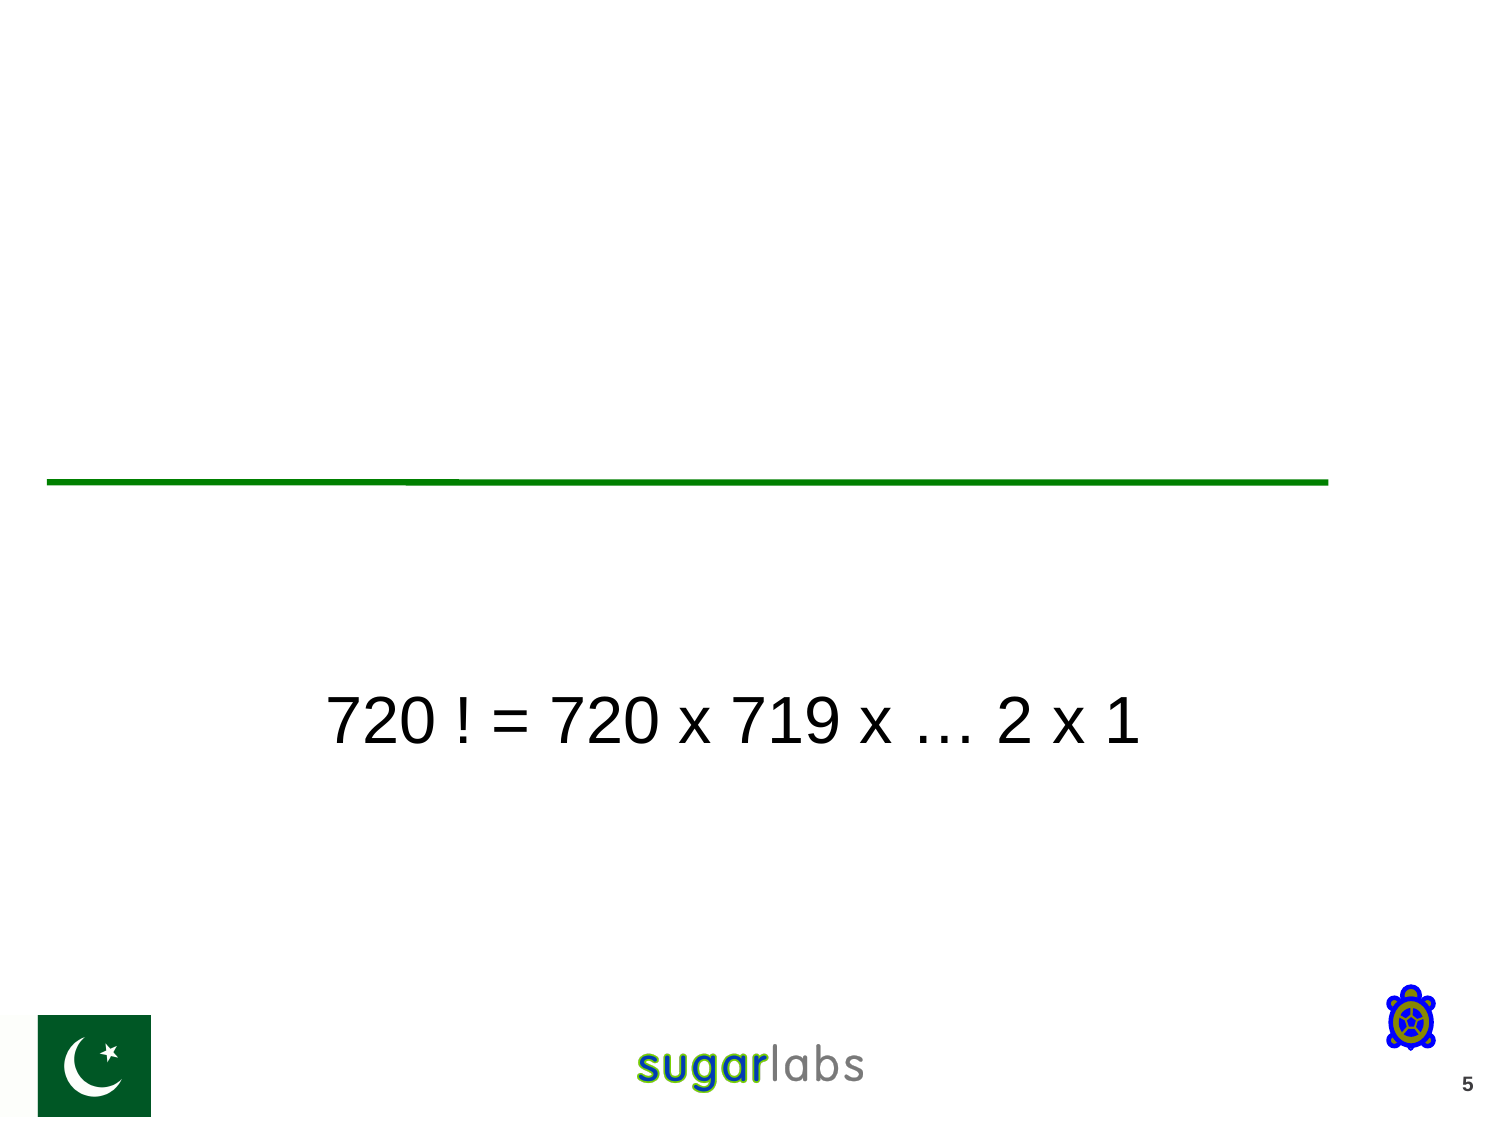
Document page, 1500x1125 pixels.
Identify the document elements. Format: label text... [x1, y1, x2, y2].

picture [637, 1044, 863, 1093]
picture [0, 1015, 151, 1117]
picture [1375, 982, 1448, 1055]
subtitle 720 ! = 720 x 719 x … 2 x 1 [59, 284, 1409, 859]
